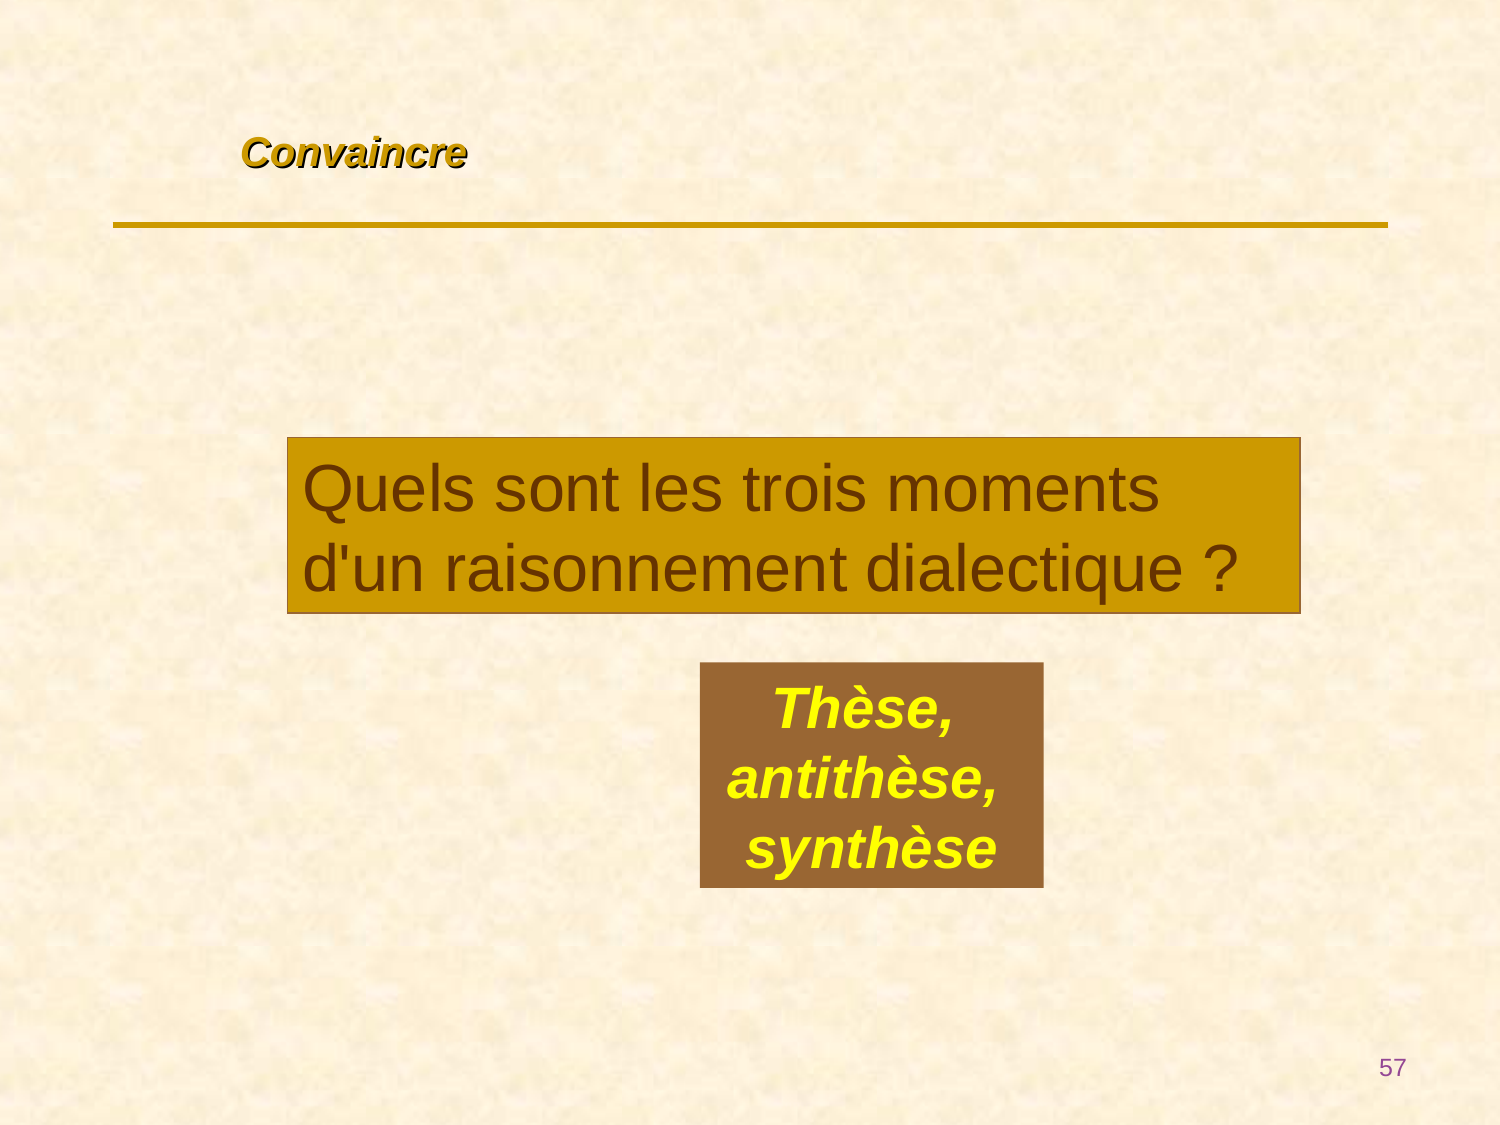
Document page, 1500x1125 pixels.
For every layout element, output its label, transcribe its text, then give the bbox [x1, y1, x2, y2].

text_box Thèse, antithèse, synthèse [699, 662, 1044, 888]
text_box Quels sont les trois moments d'un raisonnement dialectique ? [287, 437, 1300, 613]
picture [0, 0, 1500, 1125]
text_box Convaincre [225, 116, 483, 183]
